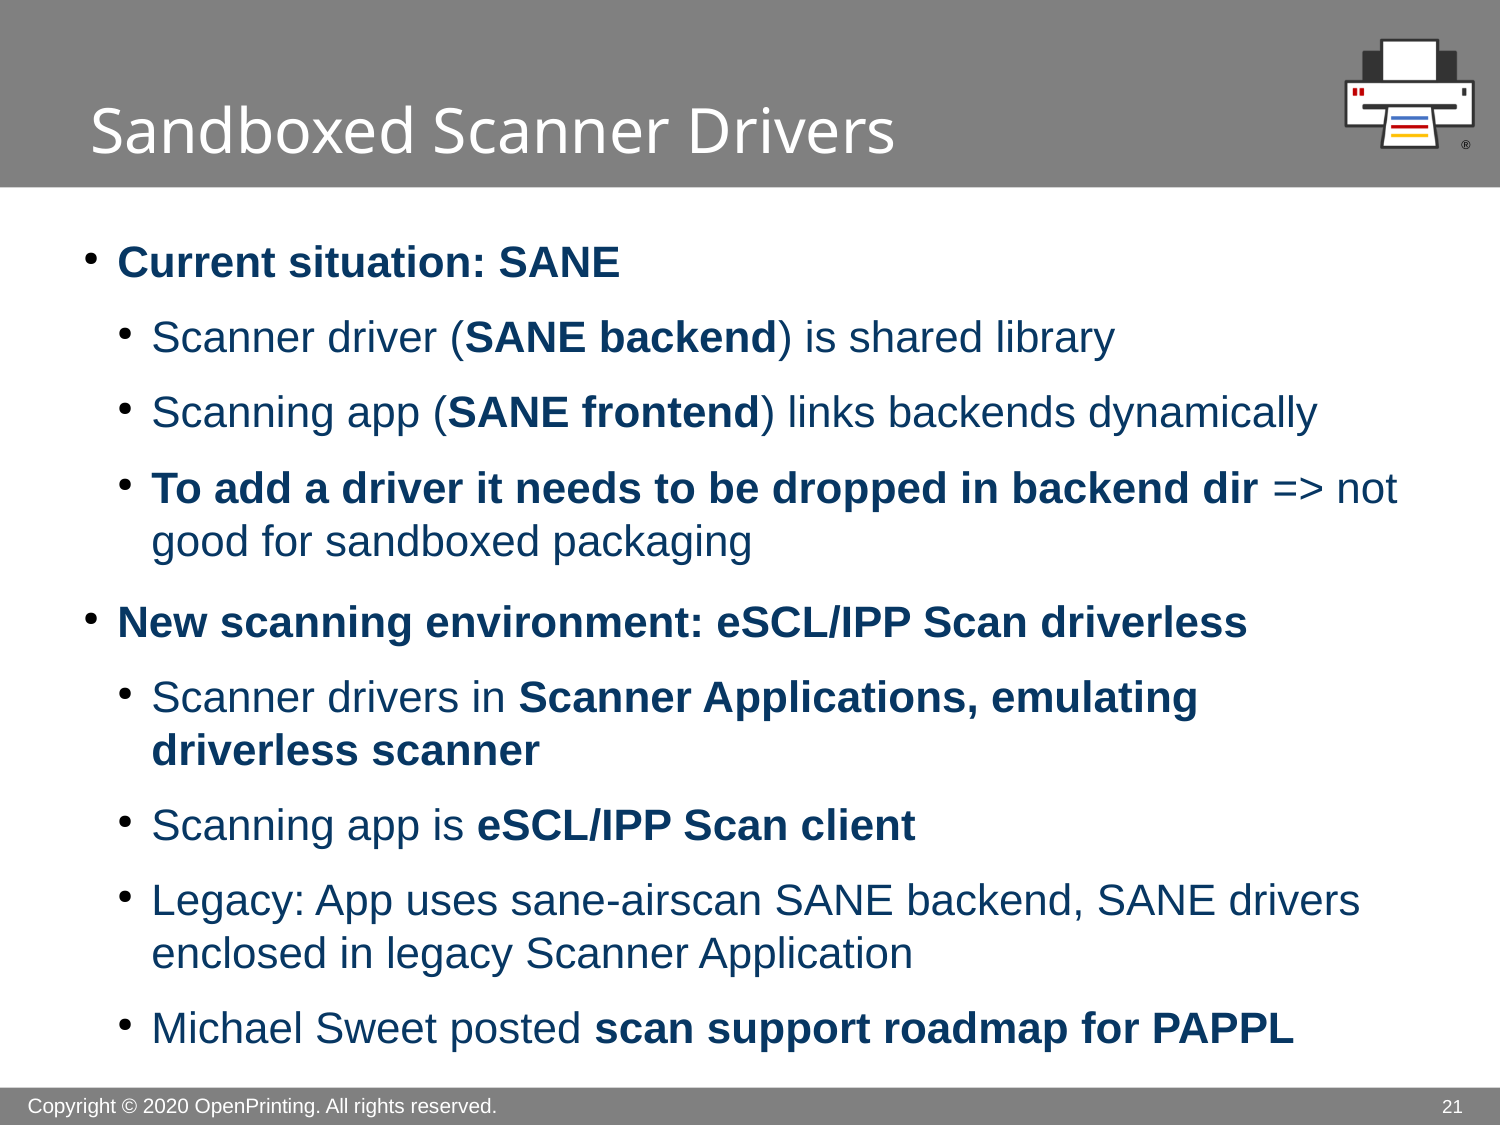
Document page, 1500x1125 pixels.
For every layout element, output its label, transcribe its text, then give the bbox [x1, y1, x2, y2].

title Sandboxed Scanner Drivers [75, 7, 1317, 175]
list Current situation: SANE Scanner driver (SANE backend) is shared library Scanning app (SANE frontend) links backends dynamically To add a driver it needs to be dropped in backend dir => not good for sandboxed packaging New scanning environment: eSCL/IPP Scan driverless Scanner drivers in Scanner Applications, emulating driverless scanner Scanning app is eSCL/IPP Scan client Legacy: App uses sane-airscan SANE backend, SANE drivers enclosed in legacy Scanner Application Michael Sweet posted scan support roadmap for PAPPL [75, 224, 1425, 1067]
slide_number <number> [1405, 1087, 1500, 1125]
picture [1339, 33, 1480, 154]
